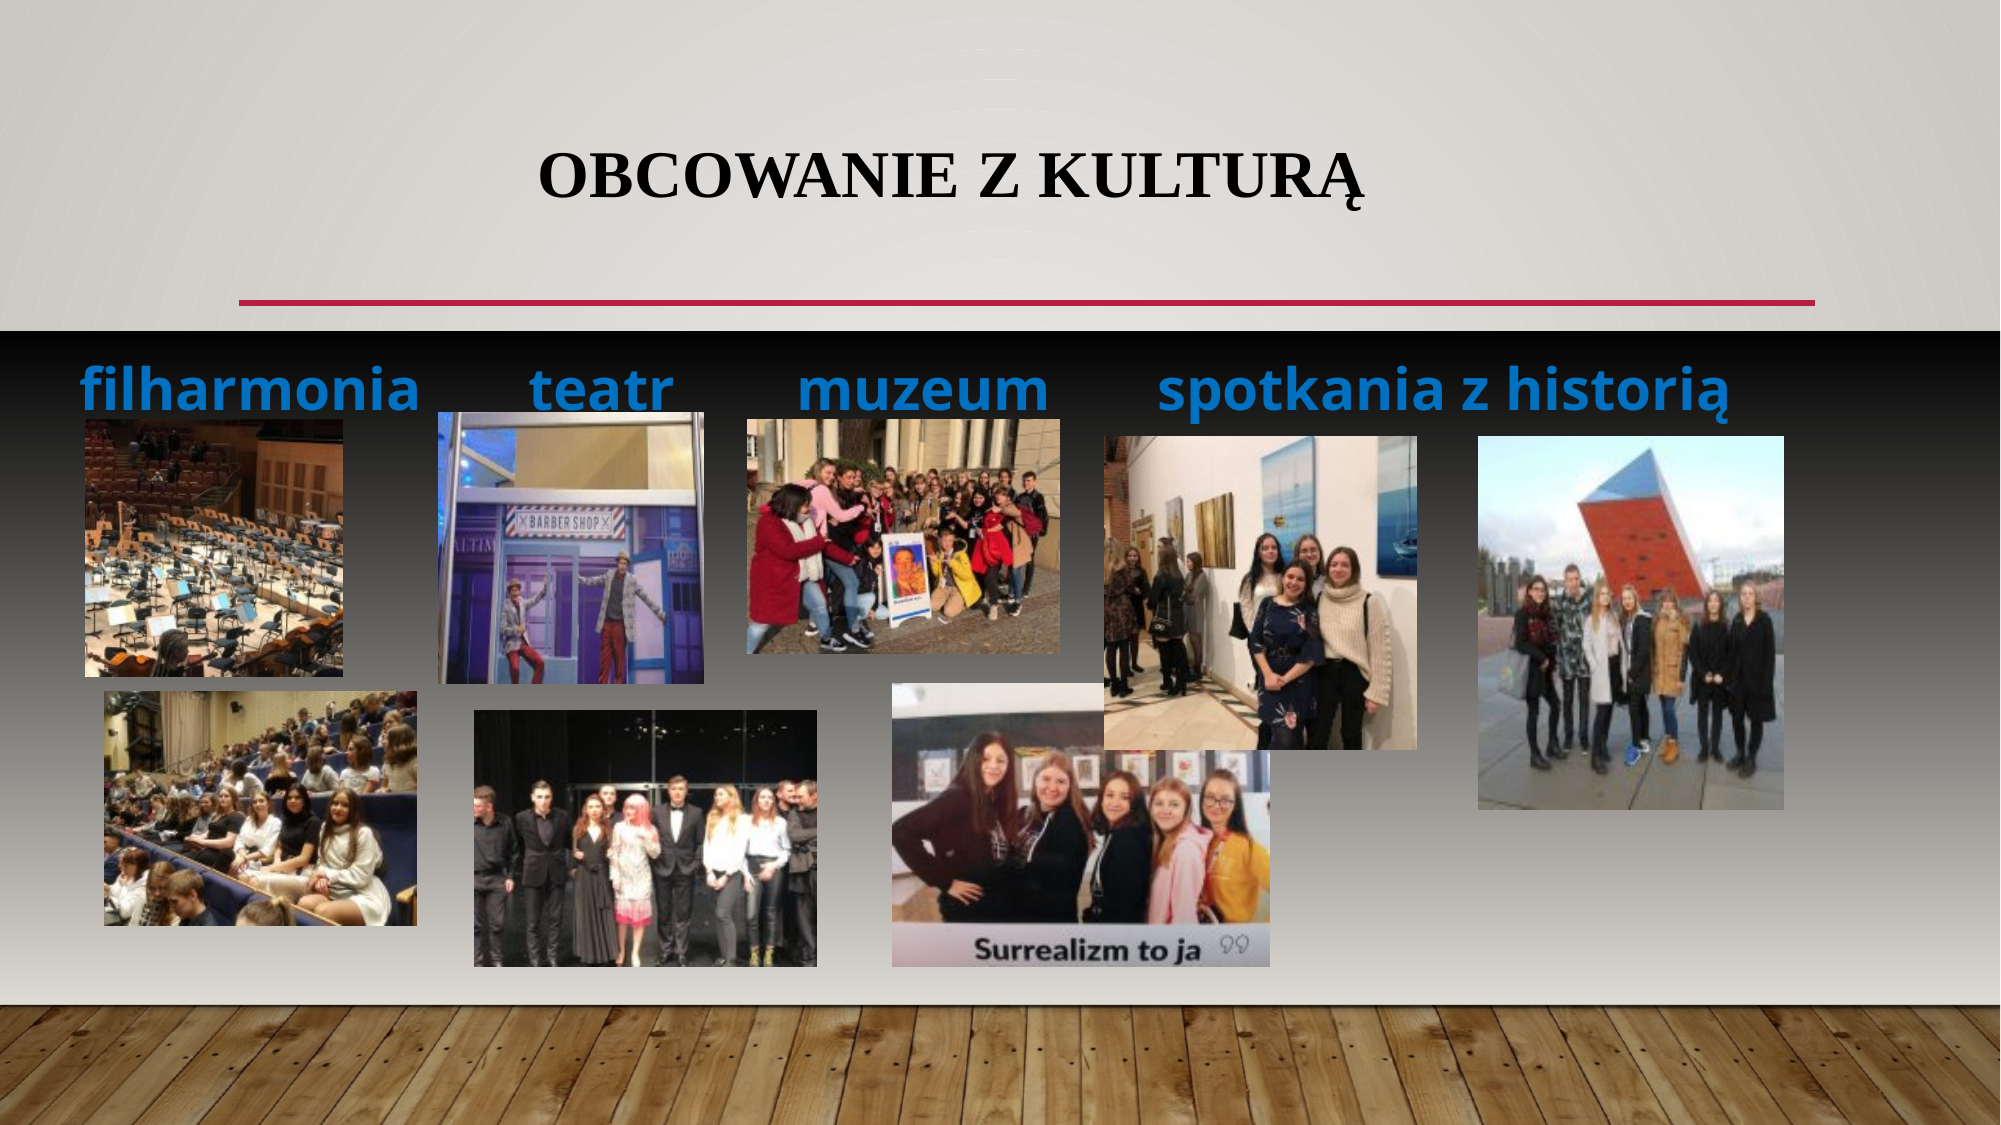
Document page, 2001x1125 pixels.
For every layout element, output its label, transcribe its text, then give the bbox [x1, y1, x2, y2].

picture [892, 436, 1417, 967]
picture [104, 691, 417, 926]
picture [747, 419, 1060, 654]
picture [85, 419, 343, 677]
picture [1478, 436, 1784, 810]
picture [438, 412, 704, 684]
list filharmonia teatr muzeum spotkania z historią [64, 330, 1915, 994]
picture [474, 710, 817, 967]
title obcowanie z kulturą [238, 131, 1814, 252]
